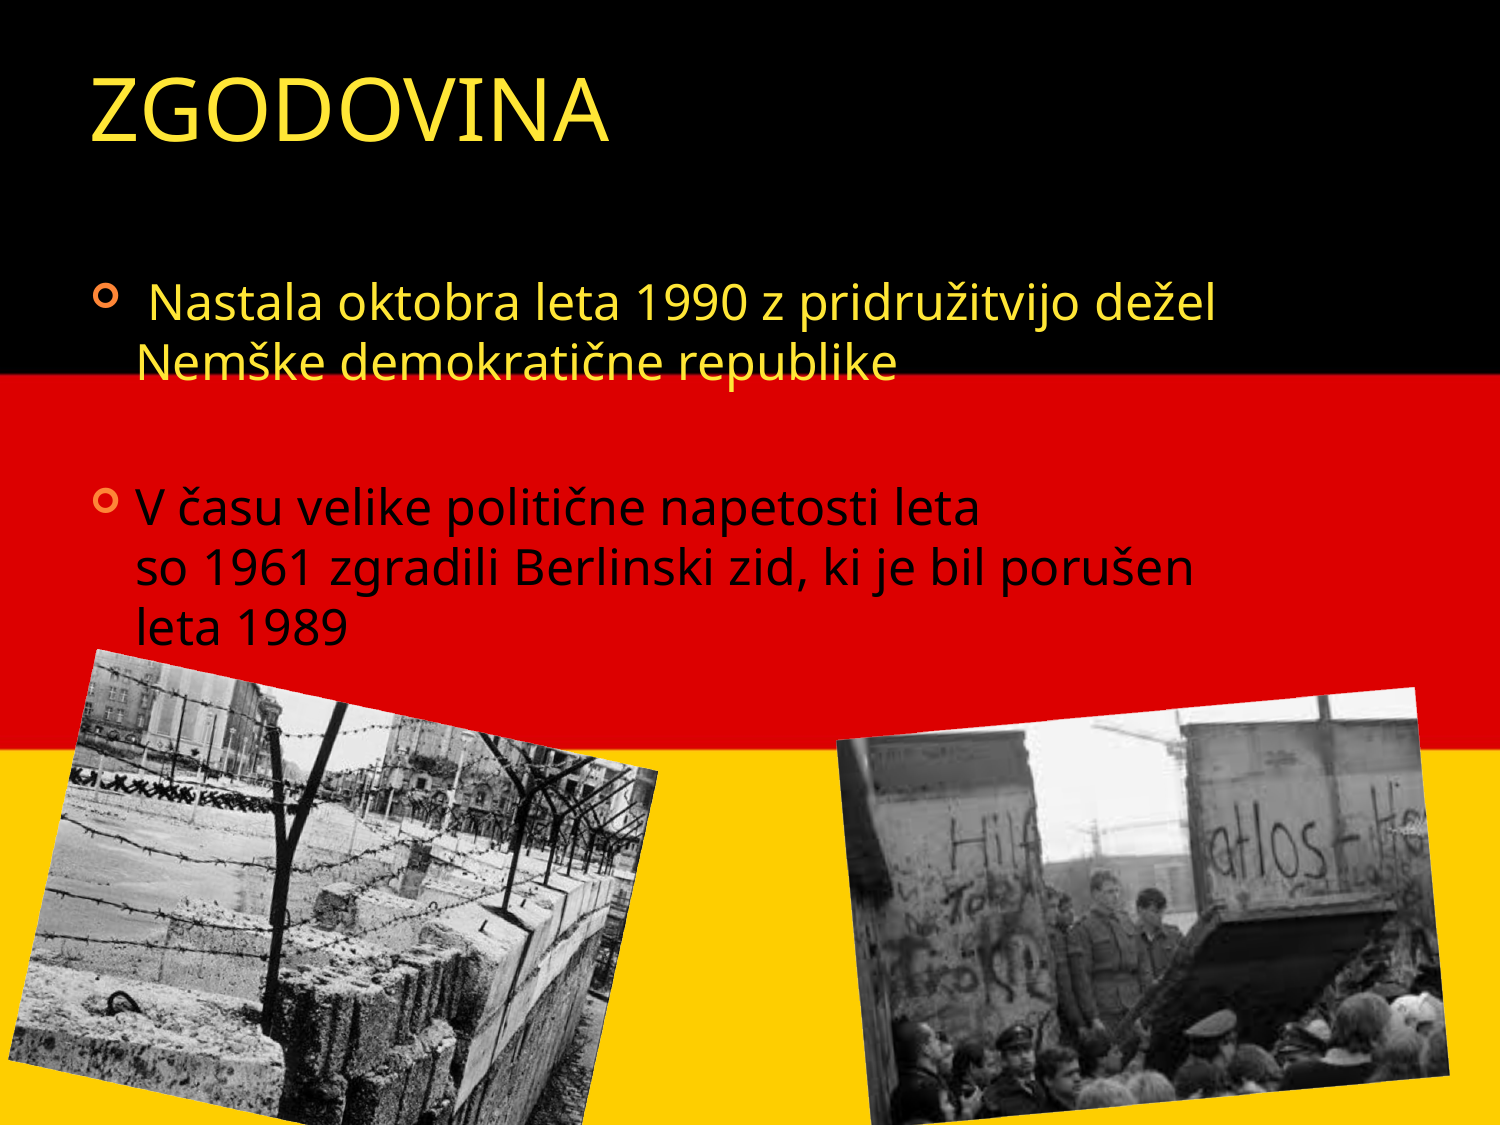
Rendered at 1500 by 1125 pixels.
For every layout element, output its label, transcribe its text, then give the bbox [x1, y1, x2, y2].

list Nastala oktobra leta 1990 z pridružitvijo dežel Nemške demokratične republike V času velike politične napetosti leta so 1961 zgradili Berlinski zid, ki je bil porušen leta 1989 [75, 262, 1300, 1062]
picture [0, 0, 1500, 1125]
title ZGODOVINA [75, 45, 1300, 233]
